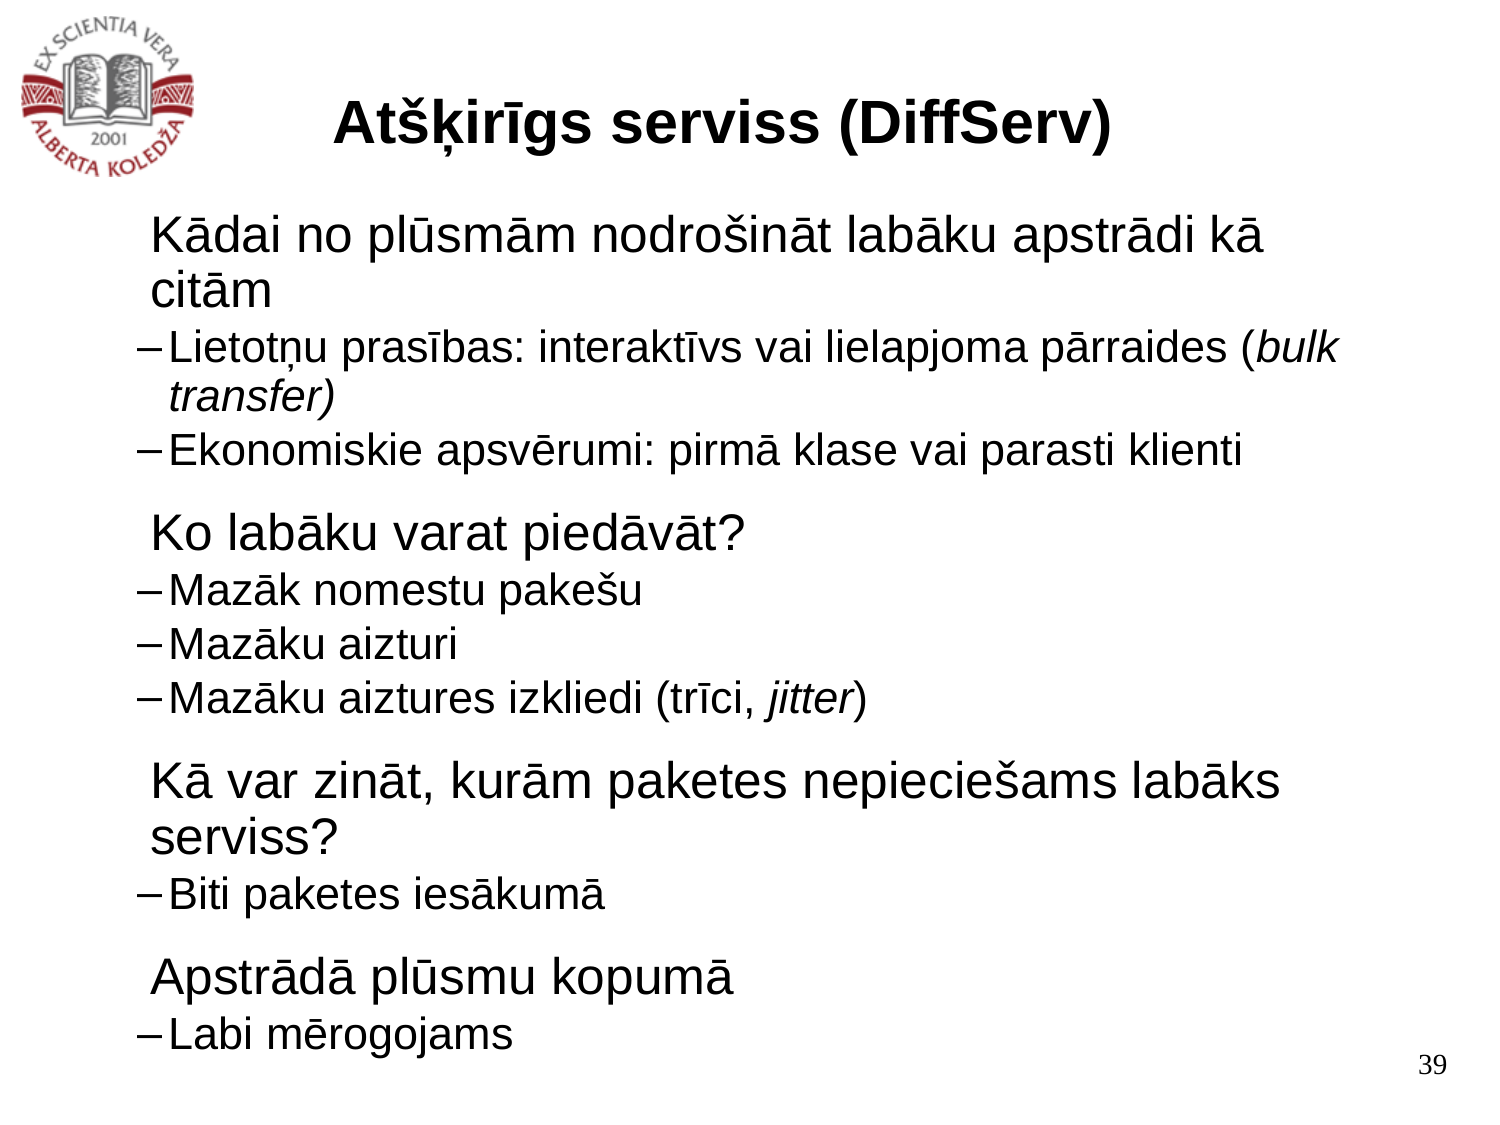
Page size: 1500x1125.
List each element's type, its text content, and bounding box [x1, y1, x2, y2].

picture [21, 16, 194, 177]
text_box <skaitlis> [1312, 1037, 1463, 1101]
list Kādai no plūsmām nodrošināt labāku apstrādi kā citām Lietotņu prasības: interaktīvs vai lielapjoma pārraides (bulk transfer) Ekonomiskie apsvērumi: pirmā klase vai parasti klienti Ko labāku varat piedāvāt? Mazāk nomestu pakešu Mazāku aizturi Mazāku aiztures izkliedi (trīci, jitter) Kā var zināt, kurām paketes nepieciešams labāks serviss? Biti paketes iesākumā Apstrādā plūsmu kopumā Labi mērogojams [75, 200, 1413, 1075]
title Atšķirīgs serviss (DiffServ) [50, 62, 1374, 175]
